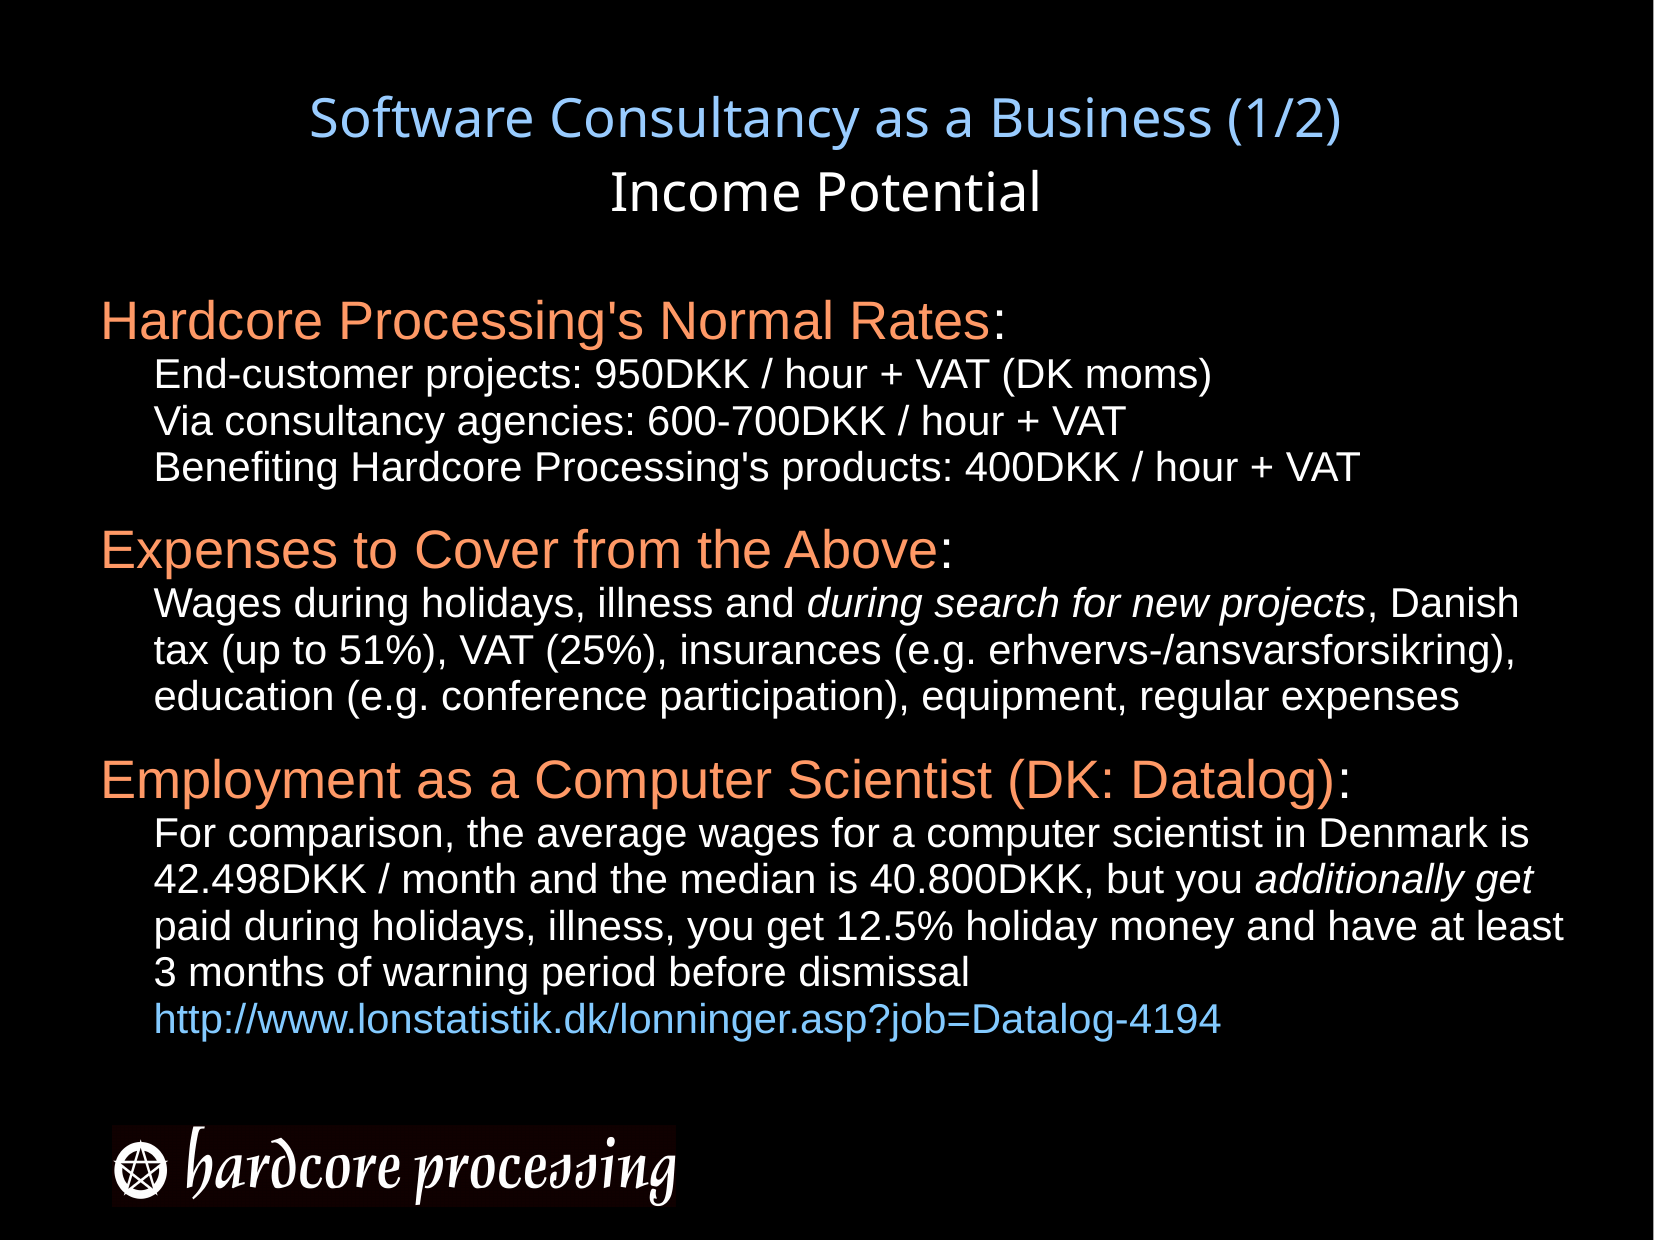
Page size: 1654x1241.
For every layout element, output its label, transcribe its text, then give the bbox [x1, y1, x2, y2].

picture [112, 1125, 676, 1207]
title Software Consultancy as a Business (1/2) Income Potential [82, 49, 1571, 257]
list Hardcore Processing's Normal Rates: End-customer projects: 950DKK / hour + VAT (DK moms) Via consultancy agencies: 600-700DKK / hour + VAT Benefiting Hardcore Processing's products: 400DKK / hour + VAT Expenses to Cover from the Above: Wages during holidays, illness and during search for new projects, Danish tax (up to 51%), VAT (25%), insurances (e.g. erhvervs-/ansvarsforsikring), education (e.g. conference participation), equipment, regular expenses Employment as a Computer Scientist (DK: Datalog): For comparison, the average wages for a computer scientist in Denmark is 42.498DKK / month and the median is 40.800DKK, but you additionally get paid during holidays, illness, you get 12.5% holiday money and have at least 3 months of warning period before dismissal http://www.lonstatistik.dk/lonninger.asp?job=Datalog-4194 [82, 290, 1571, 1126]
